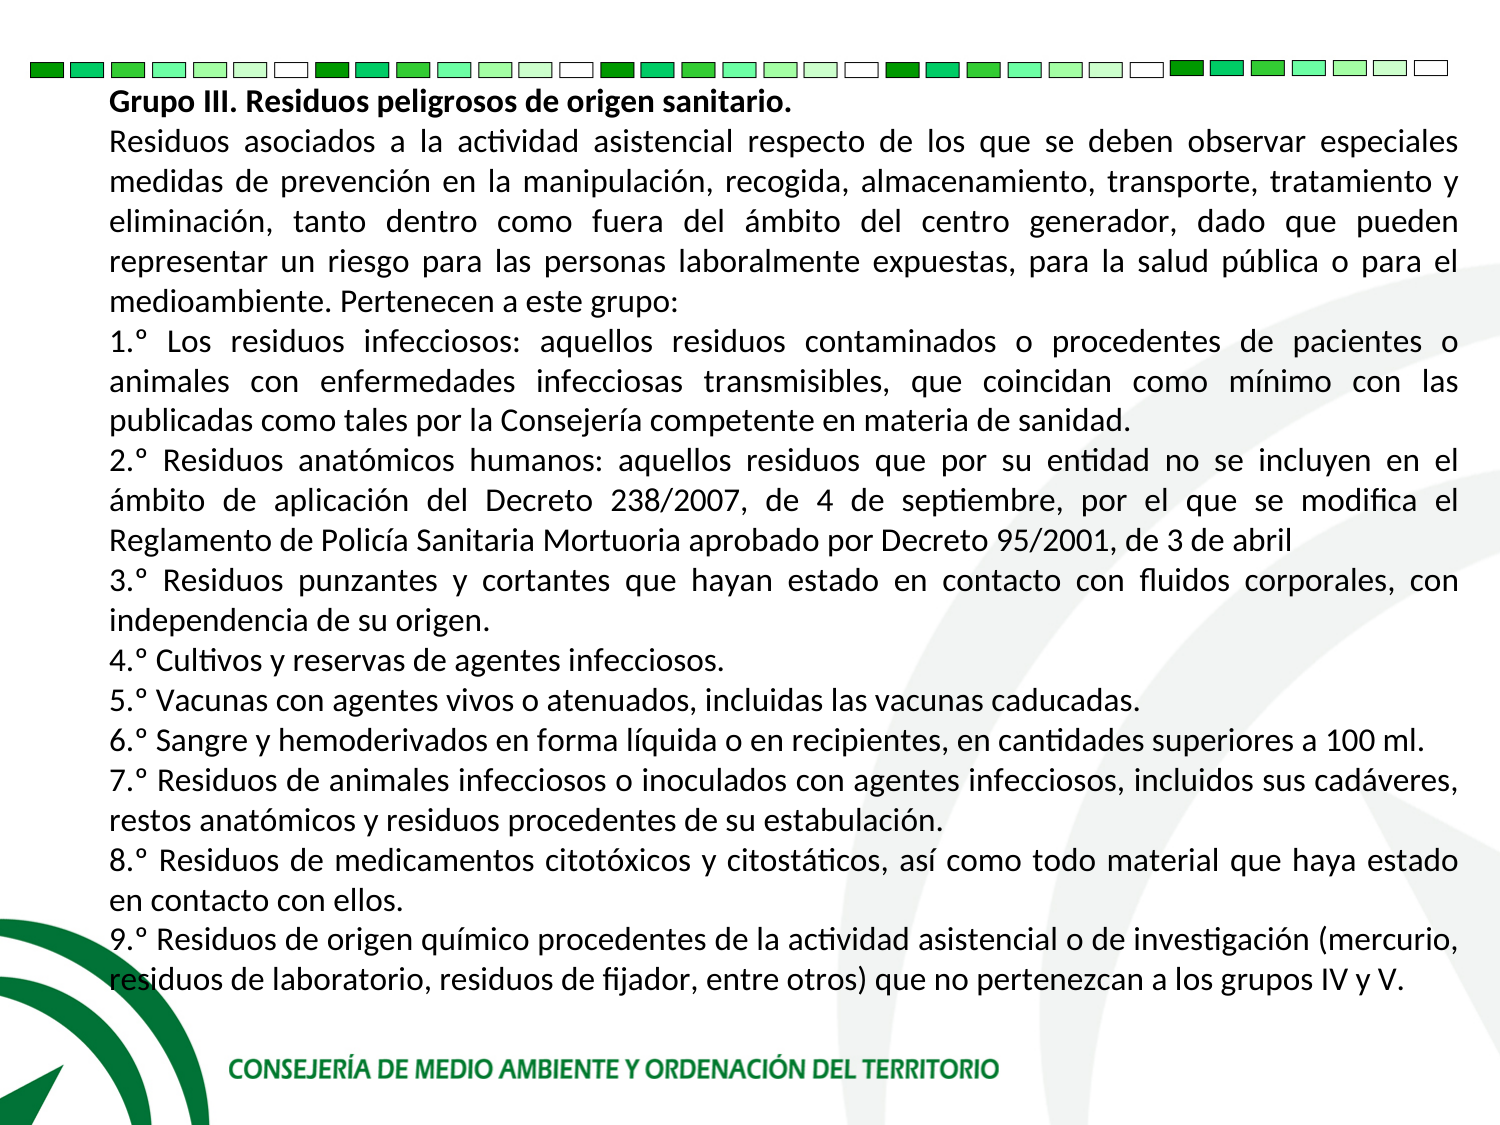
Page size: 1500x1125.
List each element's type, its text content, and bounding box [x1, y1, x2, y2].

list Grupo III. Residuos peligrosos de origen sanitario. Residuos asociados a la actividad asistencial respecto de los que se deben observar especiales medidas de prevención en la manipulación, recogida, almacenamiento, transporte, tratamiento y eliminación, tanto dentro como fuera del ámbito del centro generador, dado que pueden representar un riesgo para las personas laboralmente expuestas, para la salud pública o para el medioambiente. Pertenecen a este grupo: 1.º Los residuos infecciosos: aquellos residuos contaminados o procedentes de pacientes o animales con enfermedades infecciosas transmisibles, que coincidan como mínimo con las publicadas como tales por la Consejería competente en materia de sanidad. 2.º Residuos anatómicos humanos: aquellos residuos que por su entidad no se incluyen en el ámbito de aplicación del Decreto 238/2007, de 4 de septiembre, por el que se modifica el Reglamento de Policía Sanitaria Mortuoria aprobado por Decreto 95/2001, de 3 de abril 3.º Residuos punzantes y cortantes que hayan estado en contacto con fluidos corporales, con independencia de su origen. 4.º Cultivos y reservas de agentes infecciosos. 5.º Vacunas con agentes vivos o atenuados, incluidas las vacunas caducadas. 6.º Sangre y hemoderivados en forma líquida o en recipientes, en cantidades superiores a 100 ml. 7.º Residuos de animales infecciosos o inoculados con agentes infecciosos, incluidos sus cadáveres, restos anatómicos y residuos procedentes de su estabulación. 8.º Residuos de medicamentos citotóxicos y citostáticos, así como todo material que haya estado en contacto con ellos. 9.º Residuos de origen químico procedentes de la actividad asistencial o de investigación (mercurio, residuos de laboratorio, residuos de fijador, entre otros) que no pertenezcan a los grupos IV y V. [94, 71, 1476, 1125]
picture [0, 0, 1500, 1125]
